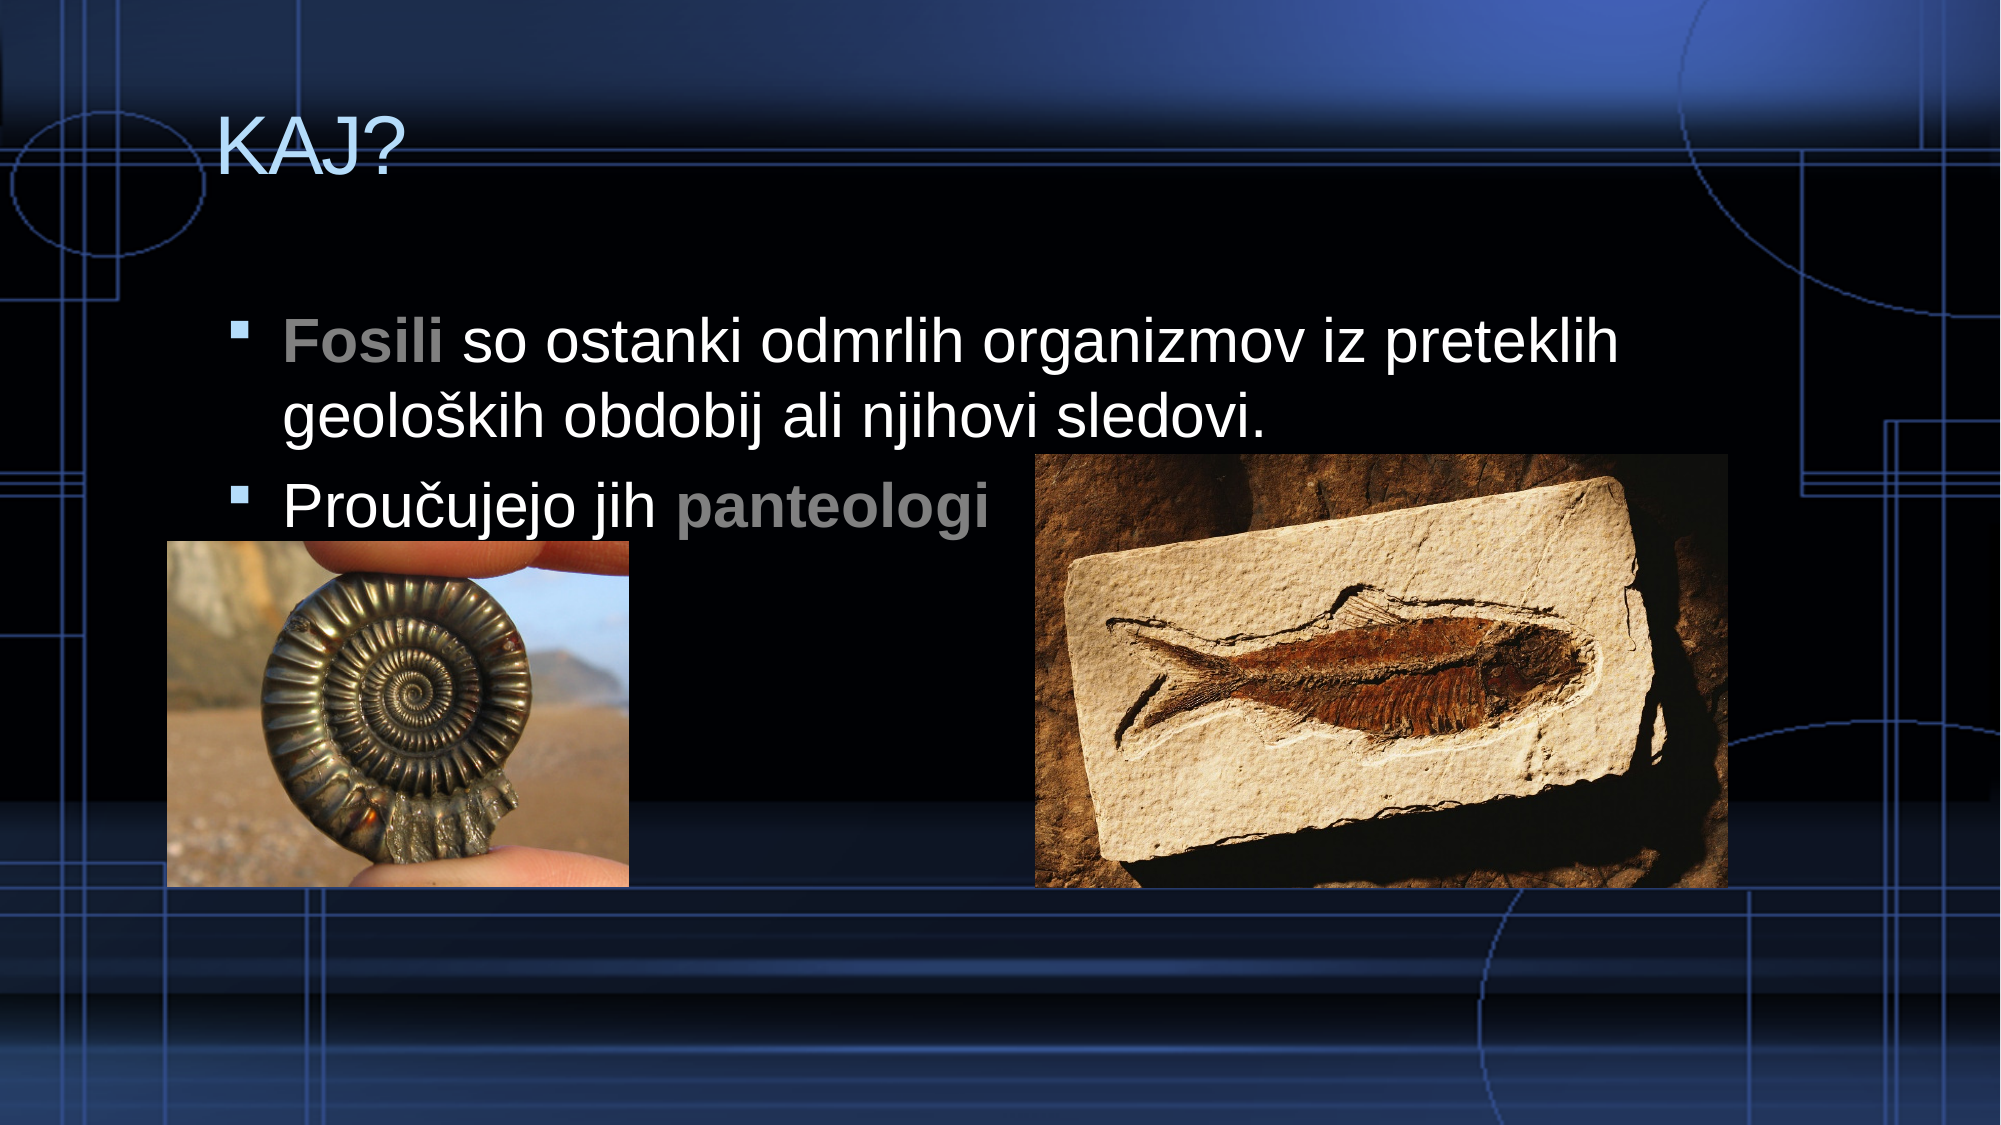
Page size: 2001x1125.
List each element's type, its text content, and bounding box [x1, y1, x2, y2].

picture [0, 0, 2001, 1125]
title KAJ? [200, 84, 1900, 235]
list Fosili so ostanki odmrlih organizmov iz preteklih geoloških obdobij ali njihovi sledovi. Proučujejo jih panteologi [200, 292, 1900, 1043]
